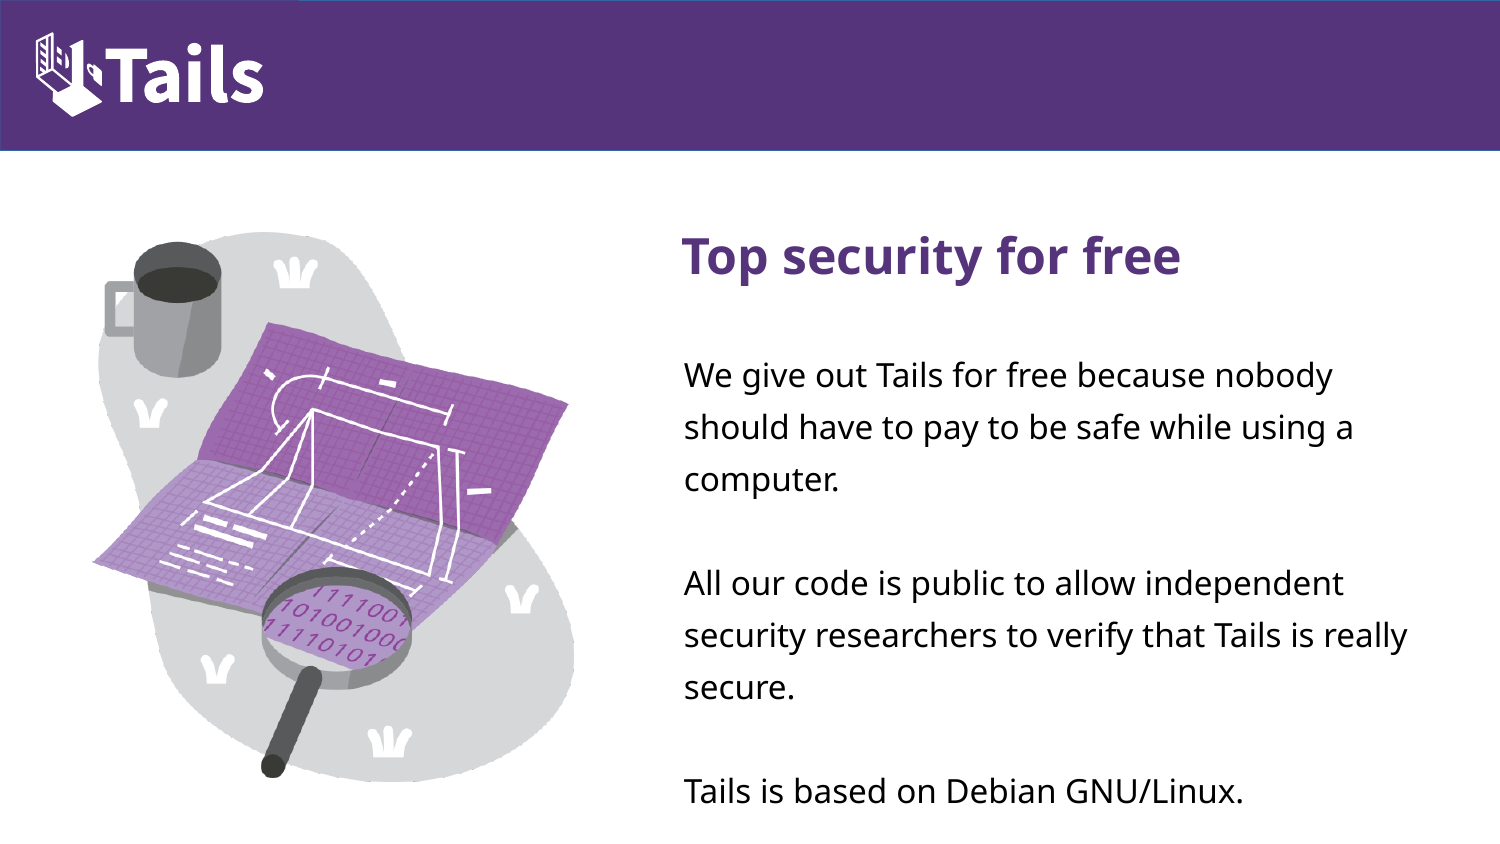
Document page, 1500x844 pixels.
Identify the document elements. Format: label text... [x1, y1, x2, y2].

picture [92, 232, 574, 782]
text_box We give out Tails for free because nobody should have to pay to be safe while using a computer. All our code is public to allow independent security researchers to verify that Tails is really secure. Tails is based on Debian GNU/Linux. [669, 337, 1457, 689]
title Top security for free [680, 197, 1426, 314]
